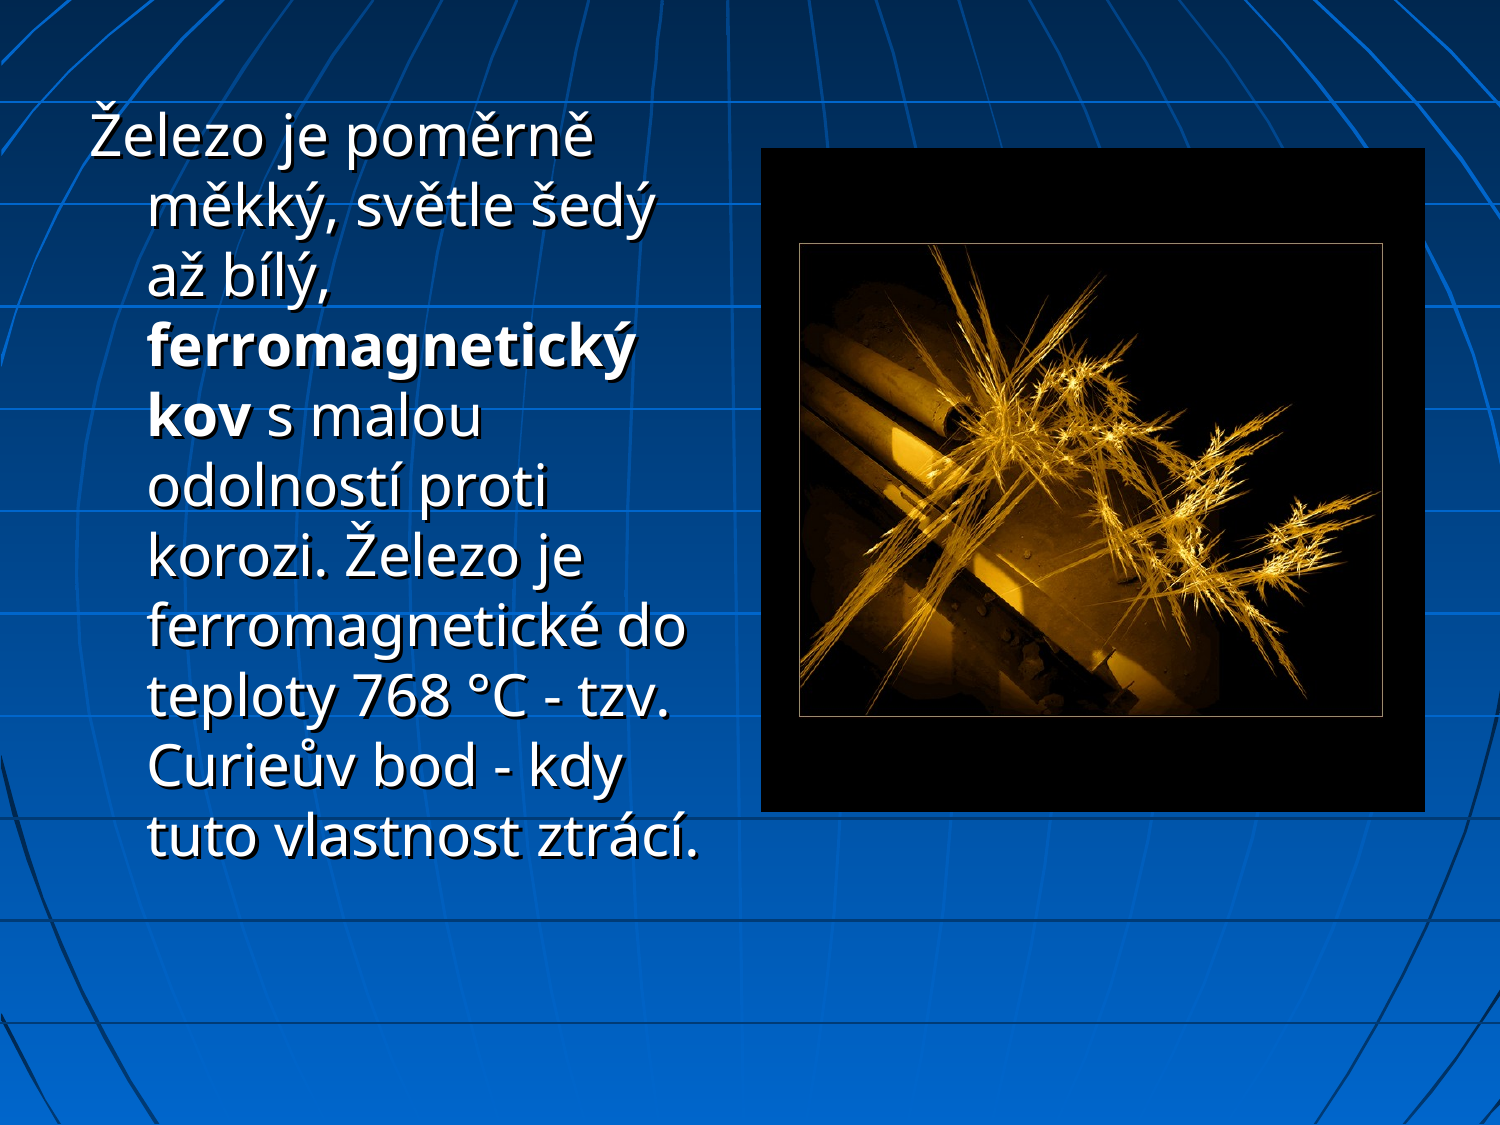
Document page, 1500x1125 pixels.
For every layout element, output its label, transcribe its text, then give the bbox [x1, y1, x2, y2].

list Železo je poměrně měkký, světle šedý až bílý, ferromagnetický kov s malou odolností proti korozi. Železo je ferromagnetické do teploty 768 °C - tzv. Curieův bod - kdy tuto vlastnost ztrácí. [75, 90, 738, 1030]
picture [761, 148, 1425, 812]
